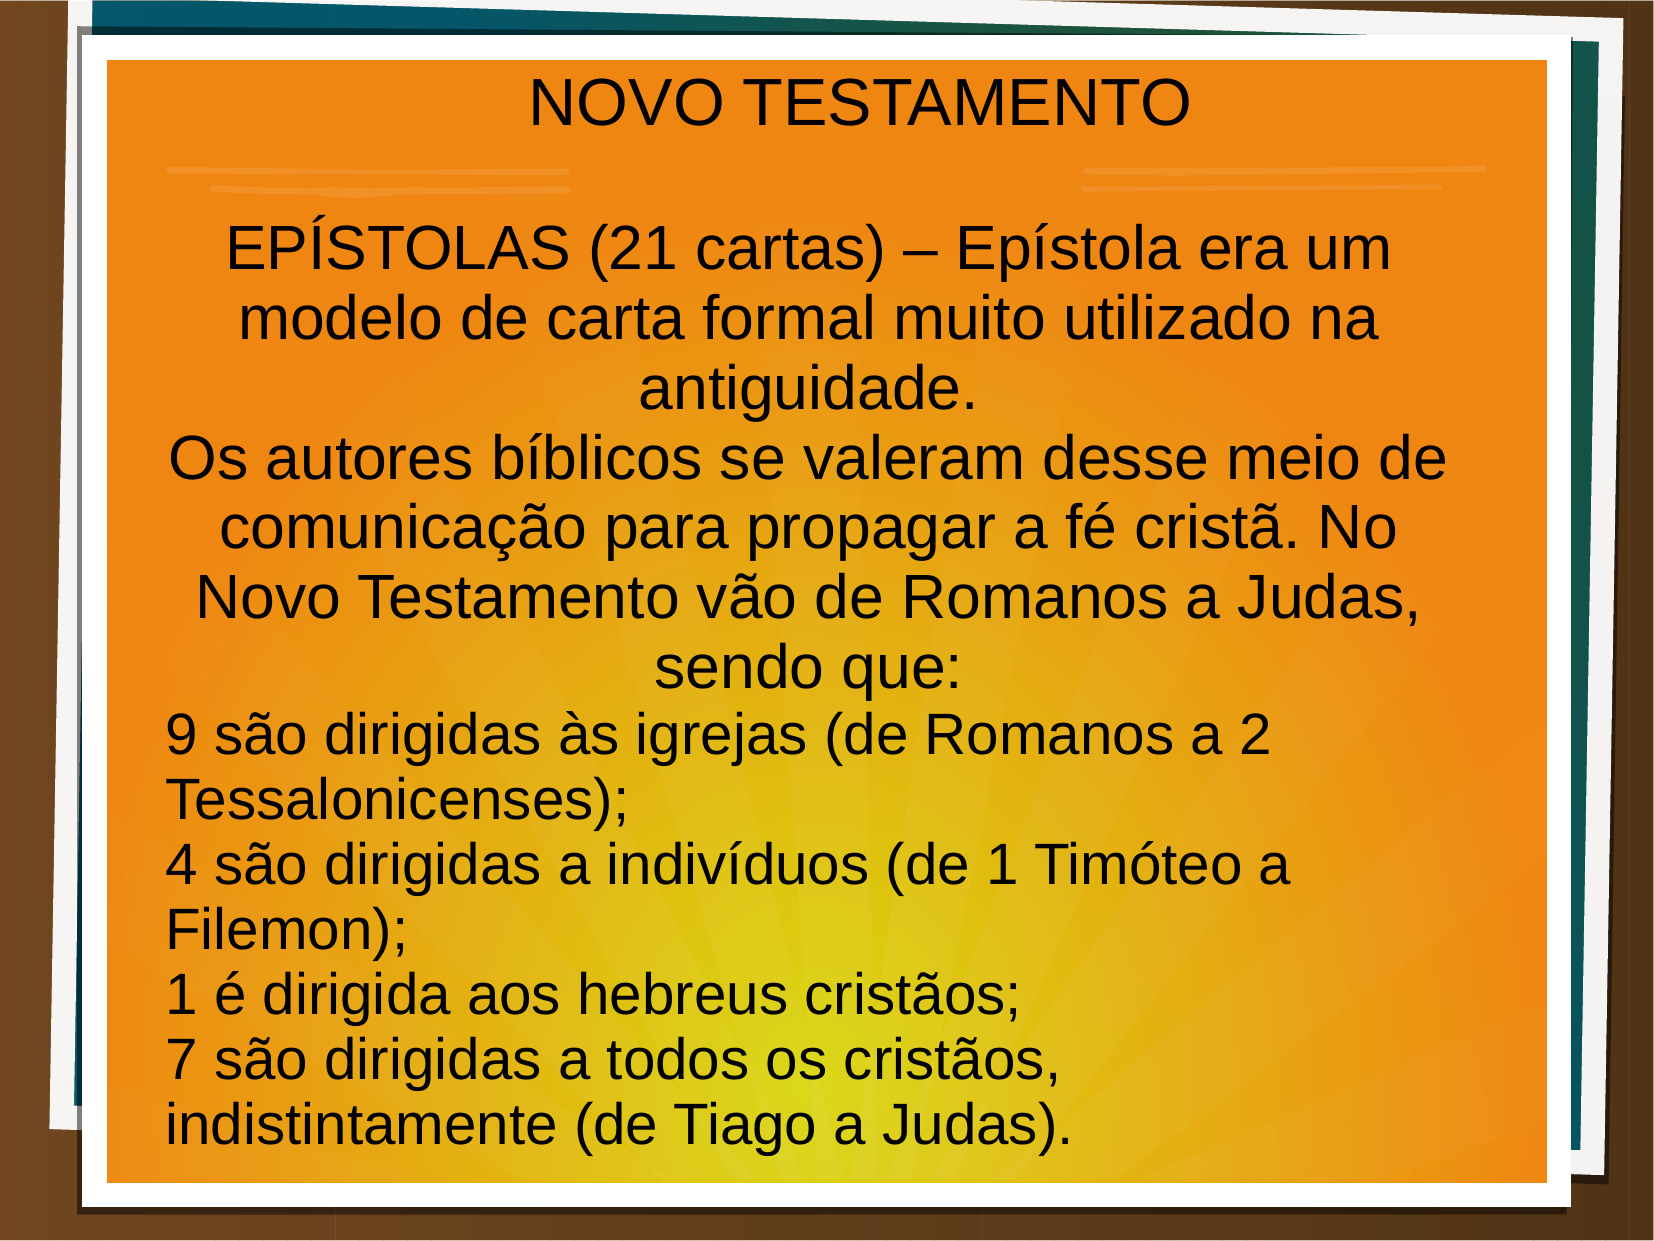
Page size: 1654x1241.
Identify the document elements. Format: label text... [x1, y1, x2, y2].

subtitle EPÍSTOLAS (21 cartas) – Epístola era um modelo de carta formal muito utilizado na antiguidade. Os autores bíblicos se valeram desse meio de comunicação para propagar a fé cristã. No Novo Testamento vão de Romanos a Judas, sendo que: 9 são dirigidas às igrejas (de Romanos a 2 Tessalonicenses); 4 são dirigidas a indivíduos (de 1 Timóteo a Filemon); 1 é dirigida aos hebreus cristãos; 7 são dirigidas a todos os cristãos, indistintamente (de Tiago a Judas). [165, 200, 1453, 1170]
title NOVO TESTAMENTO [341, 48, 1381, 156]
